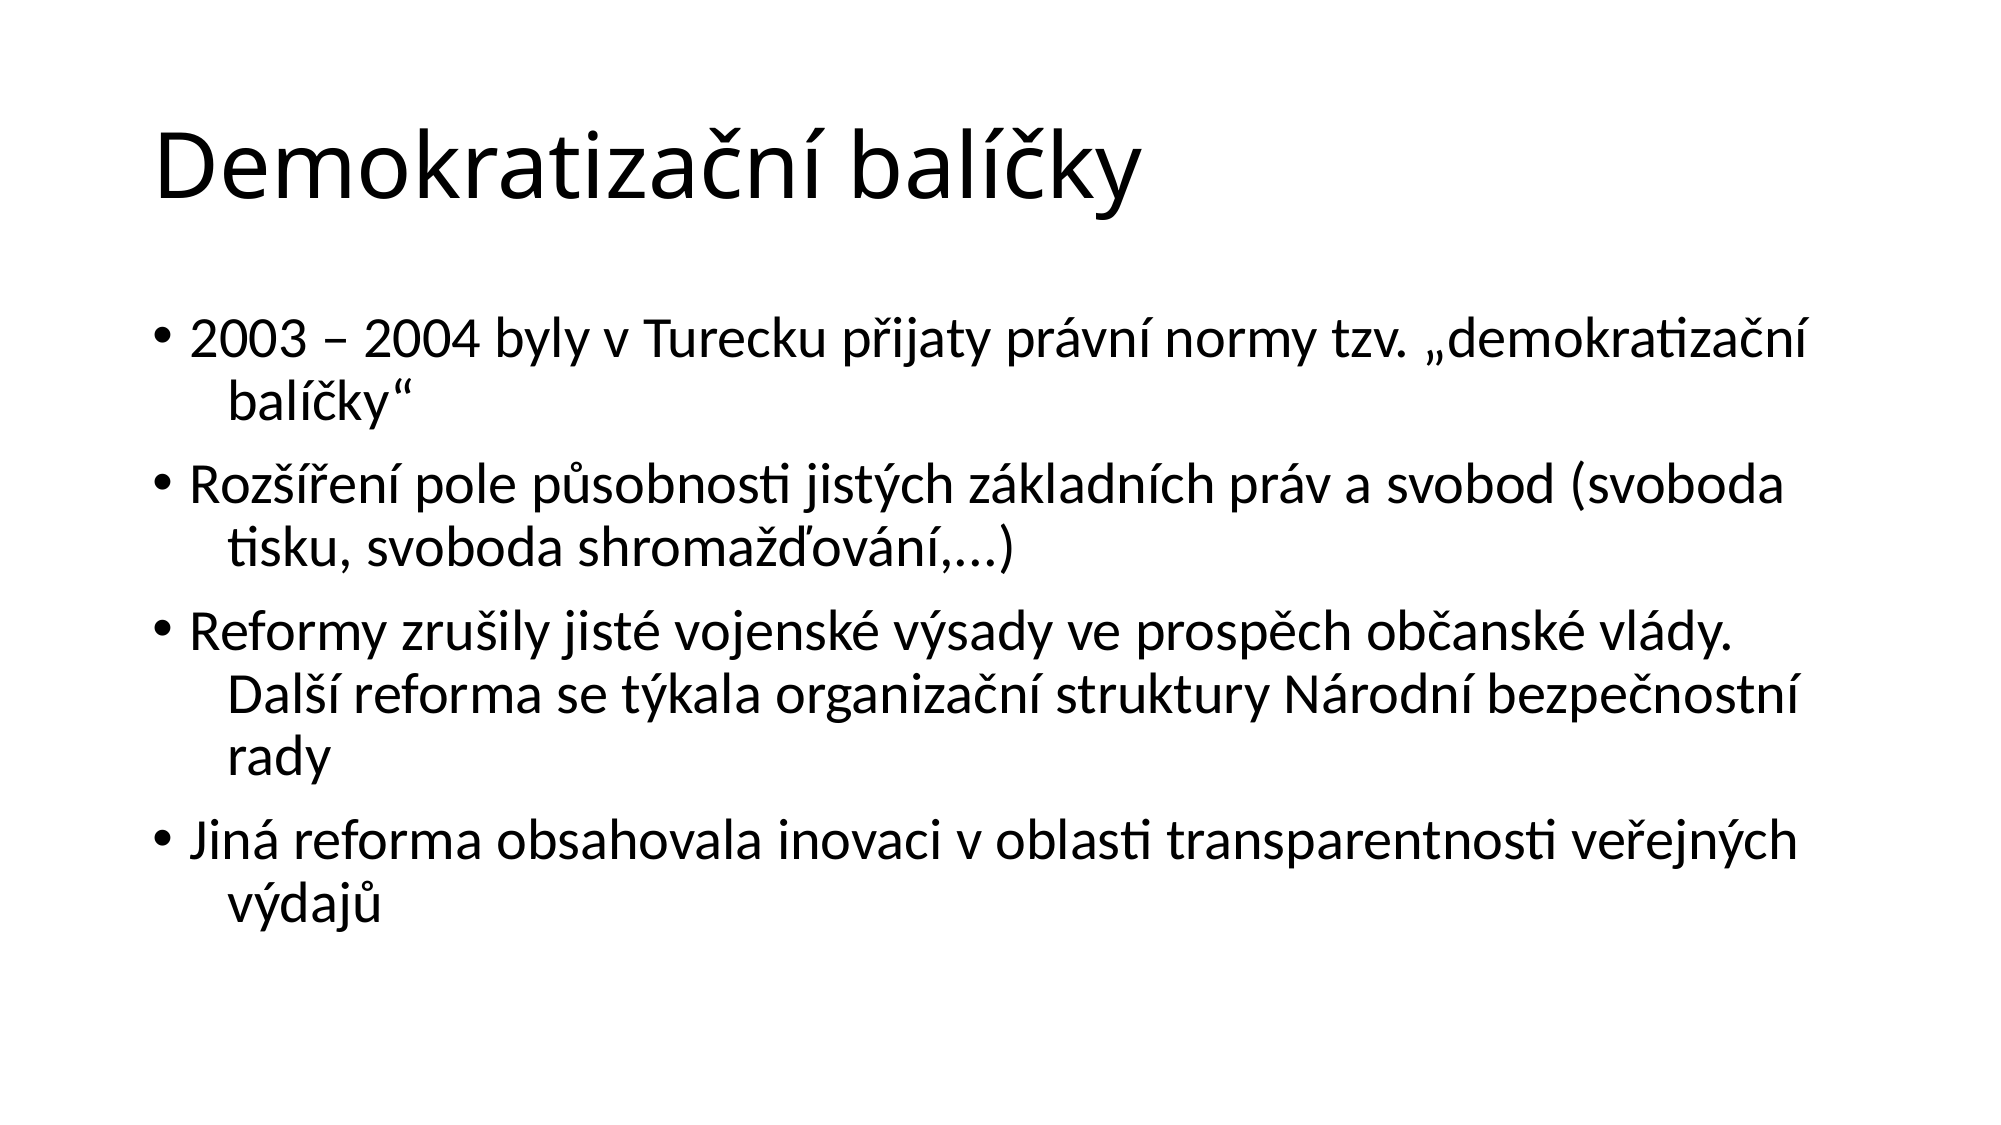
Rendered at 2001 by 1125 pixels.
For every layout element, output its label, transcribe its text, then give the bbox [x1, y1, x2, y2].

title Demokratizační balíčky [137, 59, 1863, 278]
list 2003 – 2004 byly v Turecku přijaty právní normy tzv. „demokratizační balíčky“ Rozšíření pole působnosti jistých základních práv a svobod (svoboda tisku, svoboda shromažďování,...) Reformy zrušily jisté vojenské výsady ve prospěch občanské vlády. Další reforma se týkala organizační struktury Národní bezpečnostní rady Jiná reforma obsahovala inovaci v oblasti transparentnosti veřejných výdajů [137, 299, 1863, 1014]
